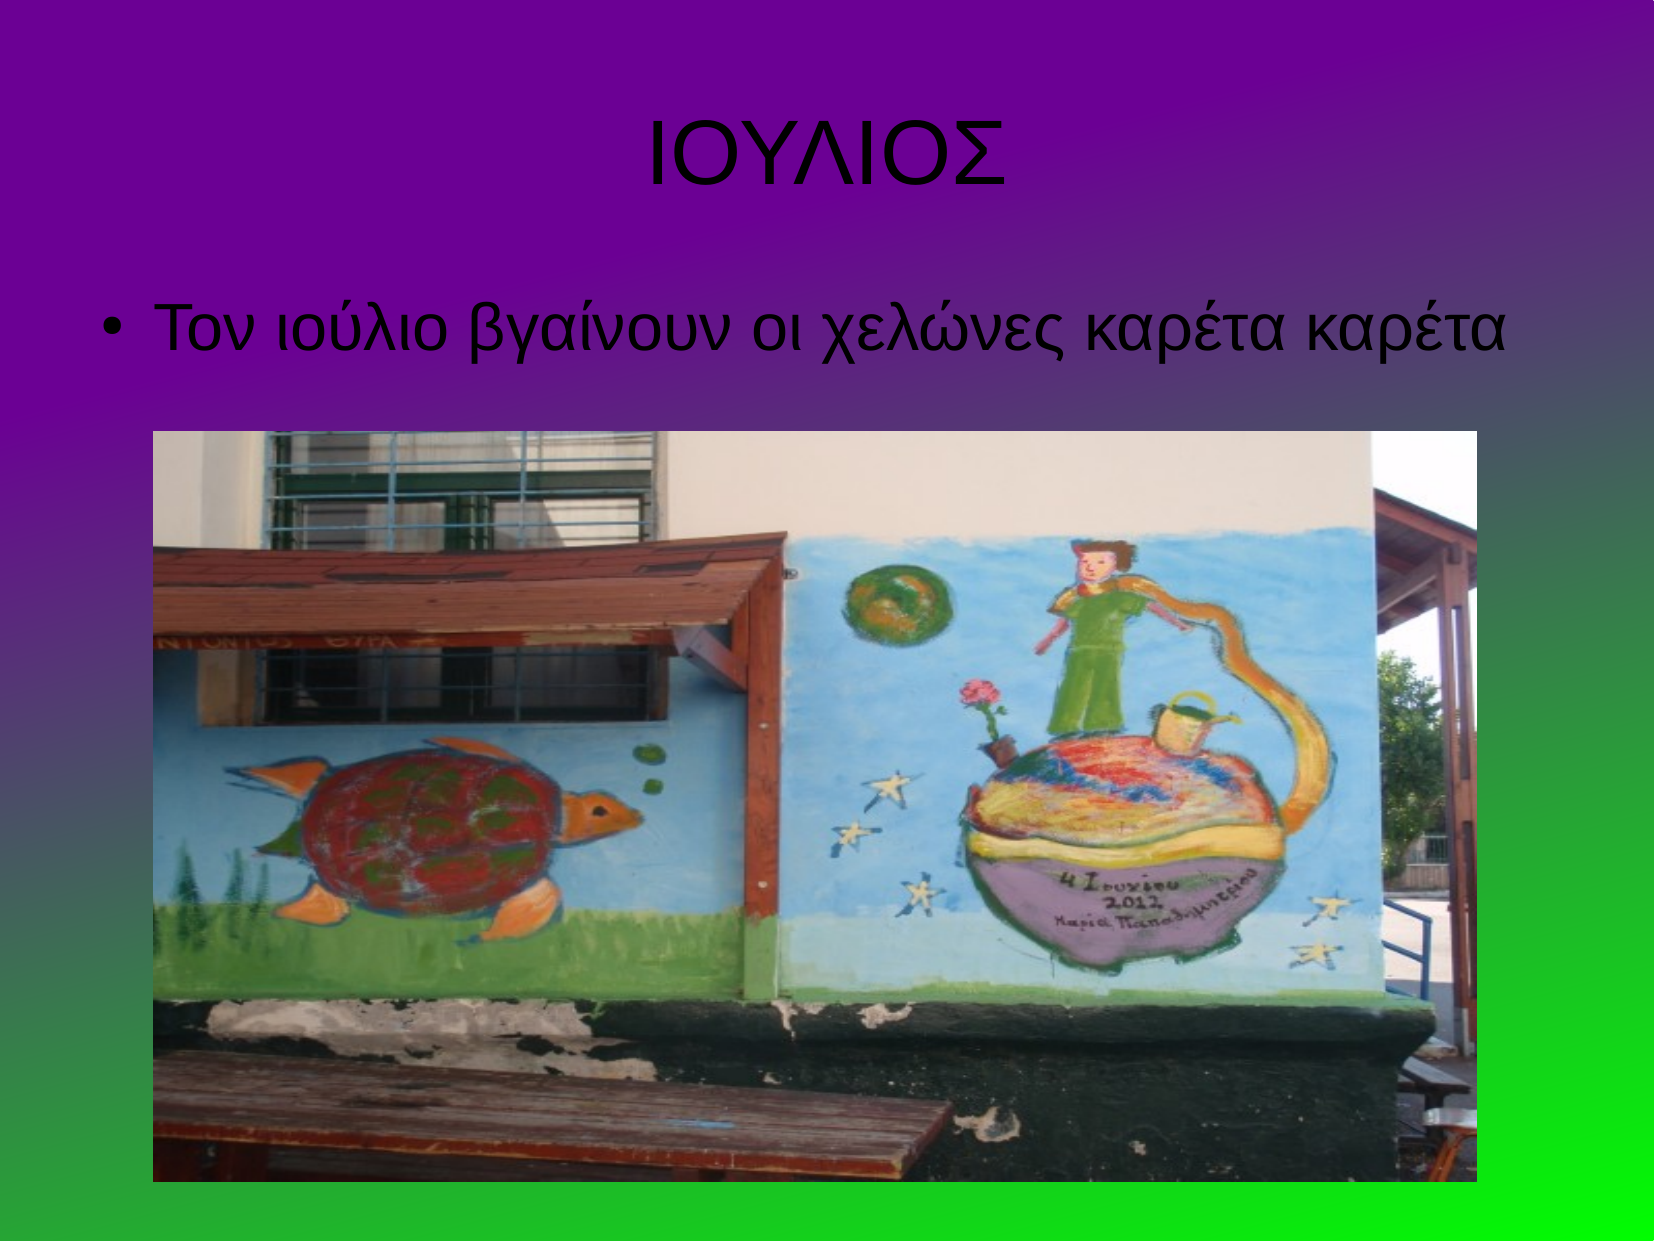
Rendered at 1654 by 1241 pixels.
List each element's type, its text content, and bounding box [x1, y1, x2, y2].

list Τον ιούλιο βγαίνουν οι χελώνες καρέτα καρέτα [82, 290, 1538, 1229]
picture [153, 431, 1477, 1182]
title ΙΟΥΛΙΟΣ [82, 49, 1571, 257]
